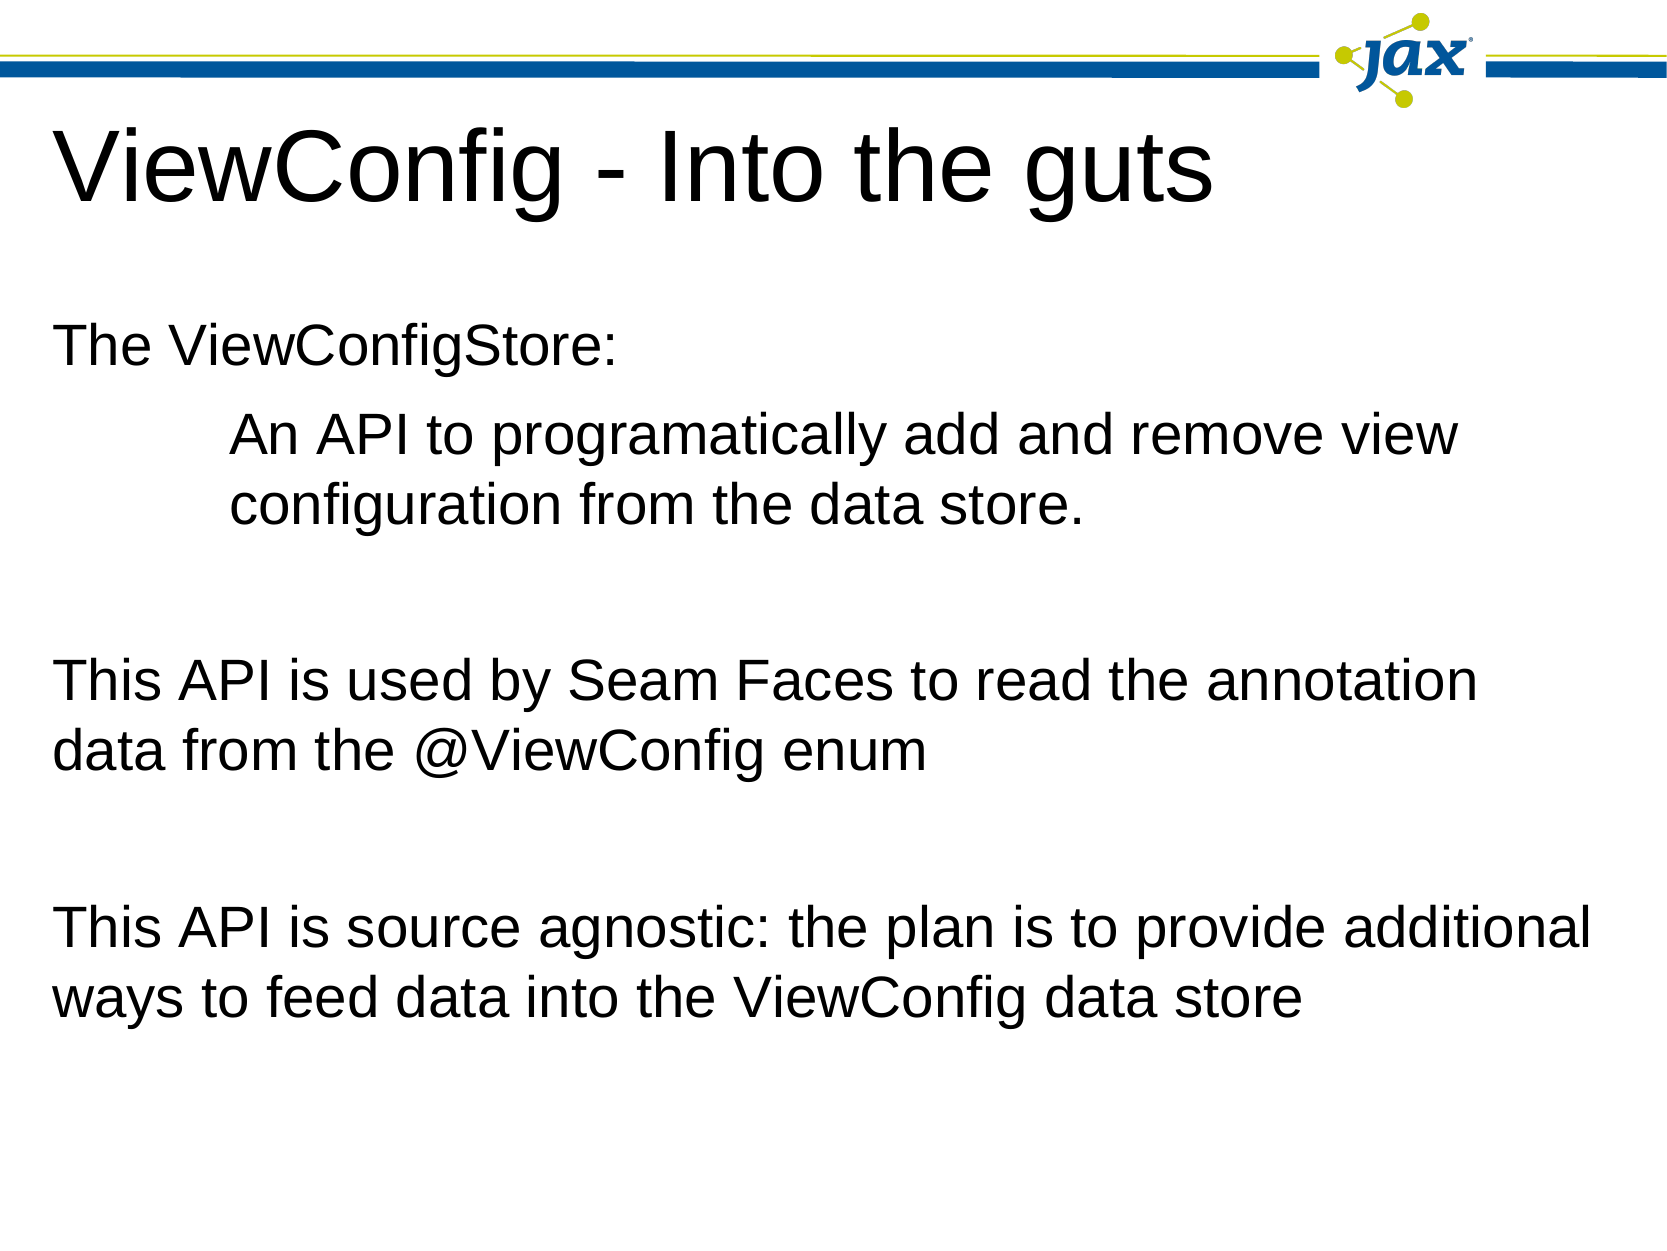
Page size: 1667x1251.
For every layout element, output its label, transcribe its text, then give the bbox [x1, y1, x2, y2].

list The ViewConfigStore: An API to programatically add and remove view configuration from the data store. This API is used by Seam Faces to read the annotation data from the @ViewConfig enum This API is source agnostic: the plan is to provide additional ways to feed data into the ViewConfig data store [37, 300, 1613, 1126]
title ViewConfig - Into the guts [37, 91, 1651, 230]
picture [1335, 13, 1473, 91]
